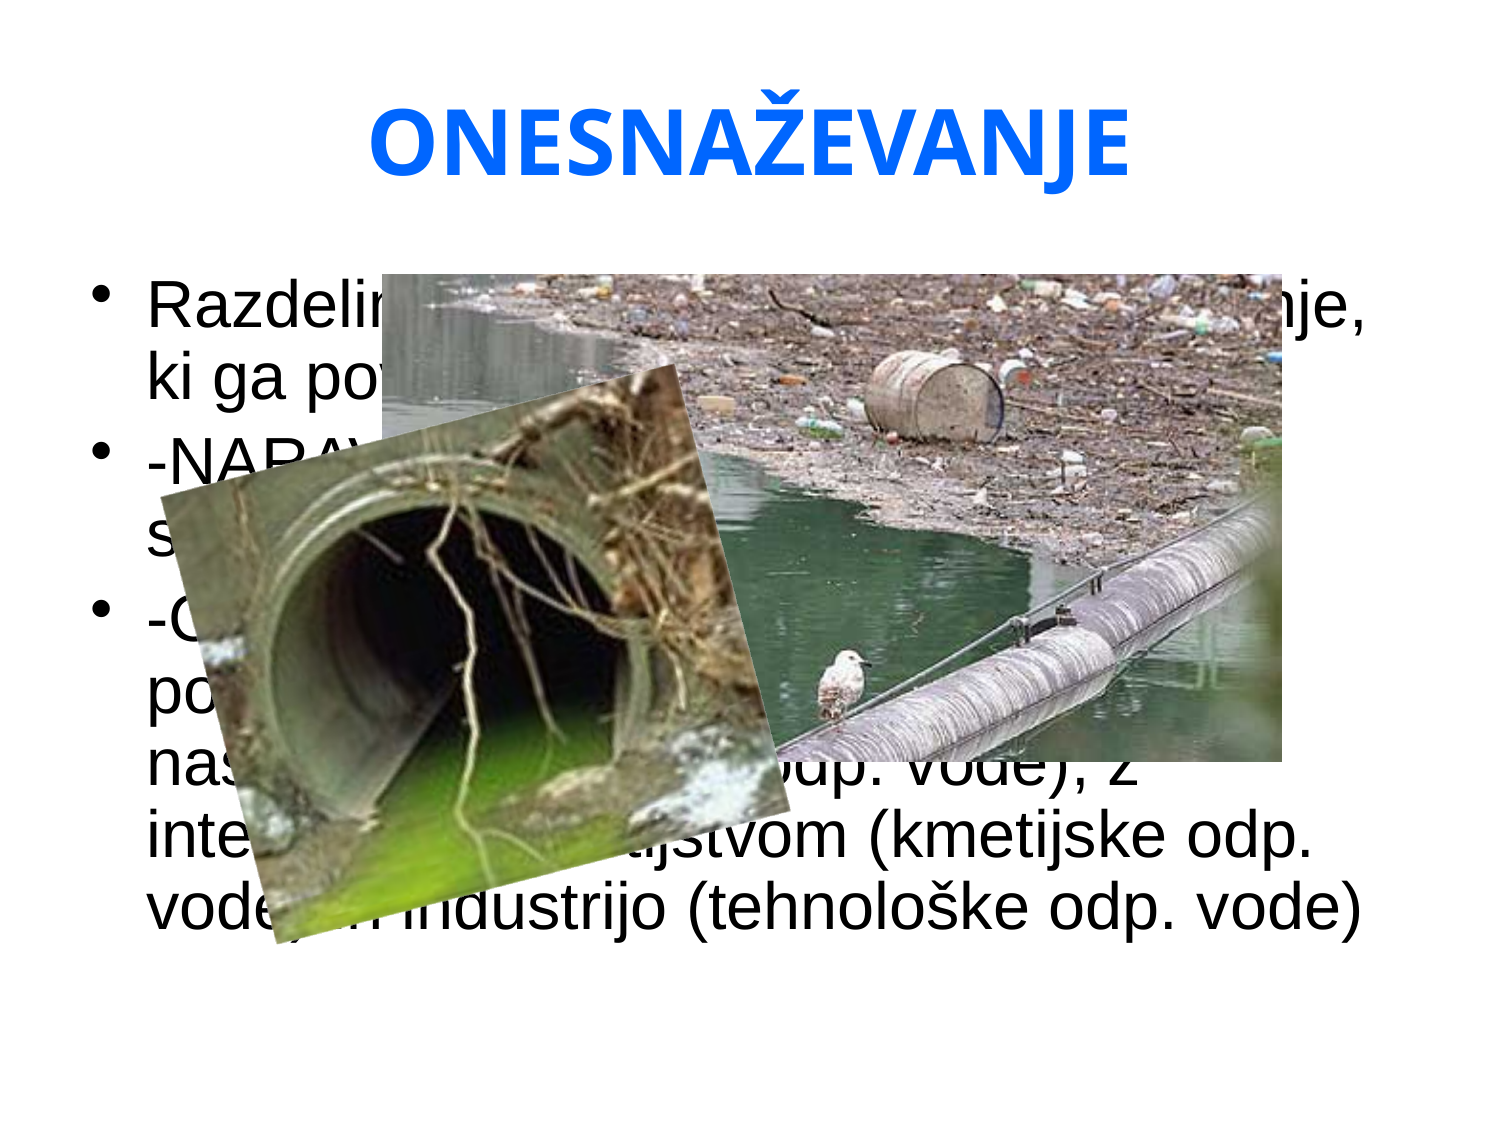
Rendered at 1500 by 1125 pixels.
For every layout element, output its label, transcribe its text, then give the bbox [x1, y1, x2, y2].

picture [159, 274, 1282, 945]
list Razdelimo na naravno in onesnaževanje, ki ga povzroča človek -NARAVNO: povzroča narava s svojim spreminjanjem -ČLOVEKOVO ONESNAŽEVANJE: povzroča človek s svojo dejavnostjo; v naseljih (komunalne odp. vode), z intenzivnim kmetijstvom (kmetijske odp. vode) in industrijo (tehnološke odp. vode) [75, 262, 1425, 1005]
title ONESNAŽEVANJE [75, 45, 1425, 233]
